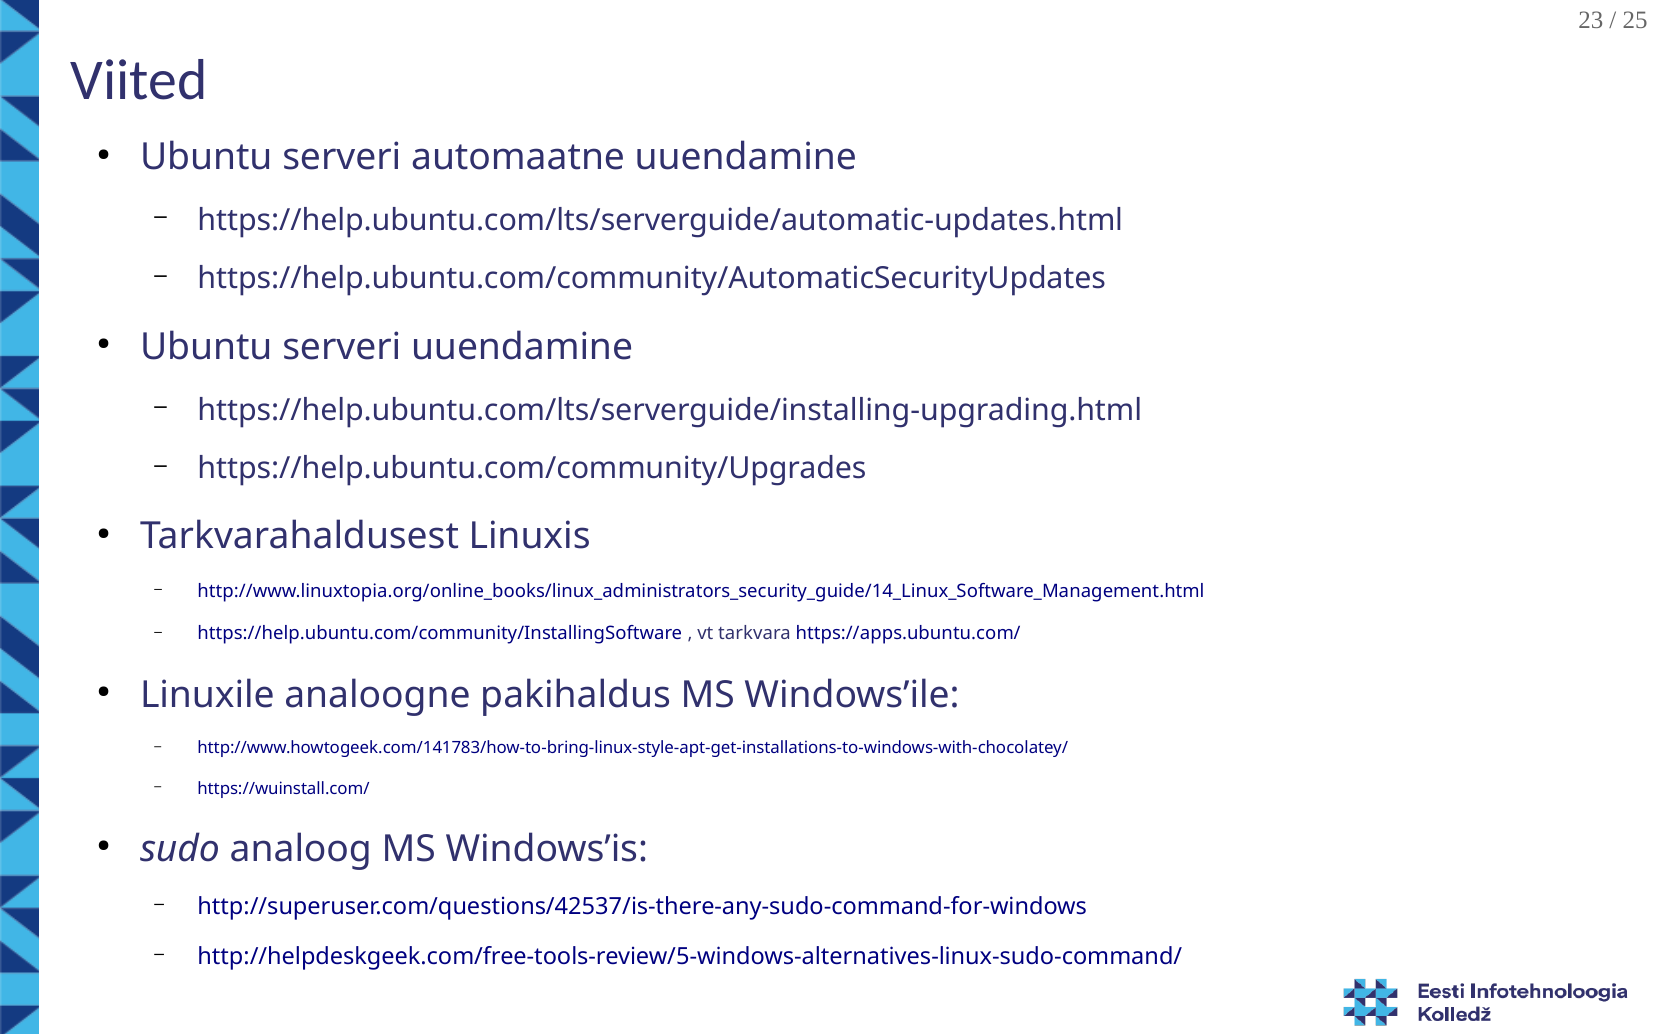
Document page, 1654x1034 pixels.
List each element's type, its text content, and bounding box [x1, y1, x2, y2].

title Viited [70, 41, 1630, 130]
list Ubuntu serveri automaatne uuendamine https://help.ubuntu.com/lts/serverguide/automatic-updates.html https://help.ubuntu.com/community/AutomaticSecurityUpdates Ubuntu serveri uuendamine https://help.ubuntu.com/lts/serverguide/installing-upgrading.html https://help.ubuntu.com/community/Upgrades Tarkvarahaldusest Linuxis http://www.linuxtopia.org/online_books/linux_administrators_security_guide/14_Linux_Software_Management.html https://help.ubuntu.com/community/InstallingSoftware , vt tarkvara https://apps.ubuntu.com/ Linuxile analoogne pakihaldus MS Windows’ile: http://www.howtogeek.com/141783/how-to-bring-linux-style-apt-get-installations-to-windows-with-chocolatey/ https://wuinstall.com/ sudo analoog MS Windows’is: http://superuser.com/questions/42537/is-there-any-sudo-command-for-windows http://helpdeskgeek.com/free-tools-review/5-windows-alternatives-linux-sudo-command/ [82, 129, 1595, 975]
